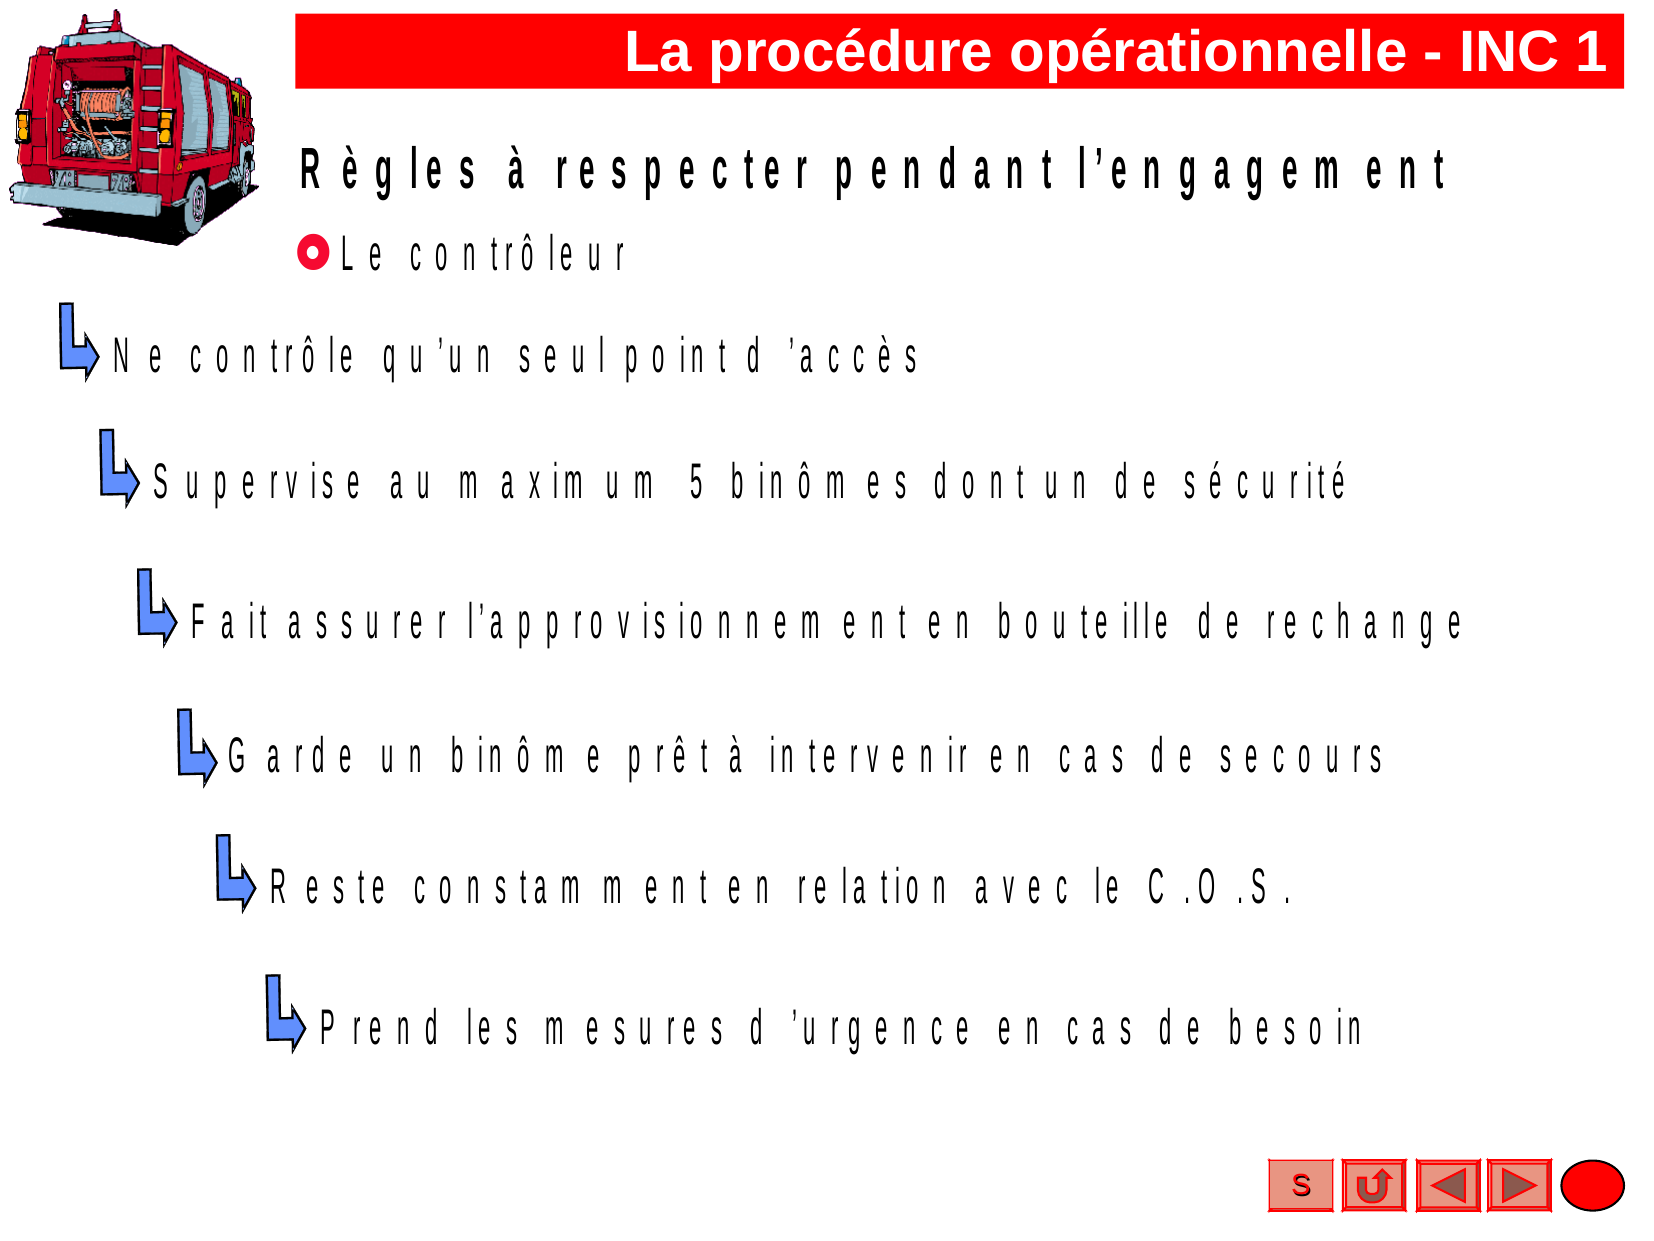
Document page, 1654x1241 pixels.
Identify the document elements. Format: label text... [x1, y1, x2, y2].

picture [265, 974, 1407, 1086]
picture [177, 708, 1427, 814]
picture [99, 428, 1391, 540]
picture [215, 834, 1329, 945]
picture [8, 8, 260, 246]
picture [59, 113, 1491, 414]
text_box [1561, 1160, 1625, 1211]
text_box La procédure opérationnelle - INC 1 [295, 13, 1625, 89]
picture [137, 568, 1506, 680]
